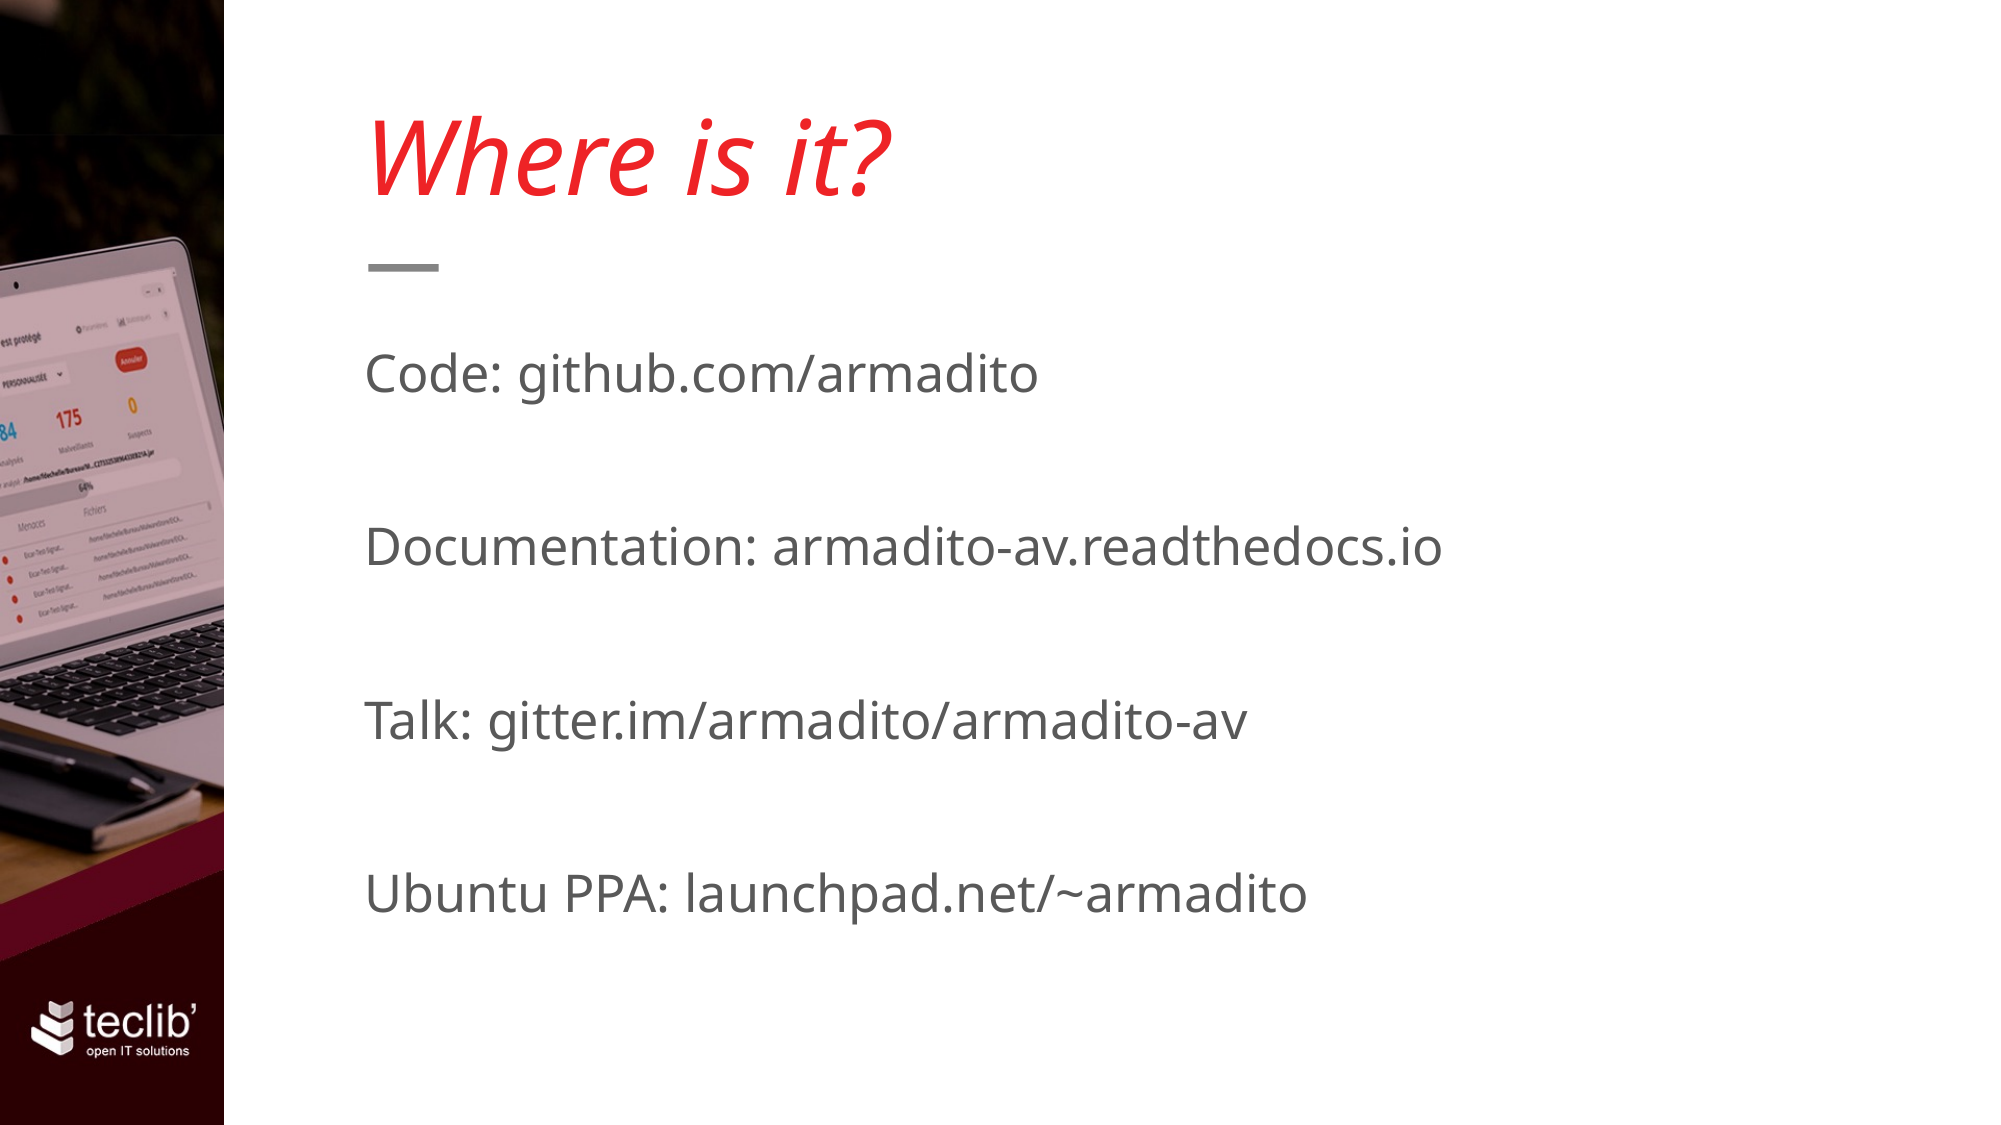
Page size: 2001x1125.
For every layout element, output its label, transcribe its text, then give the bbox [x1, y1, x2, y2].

text_box [368, 264, 439, 272]
list Code: github.com/armadito Documentation: armadito-av.readthedocs.io Talk: gitter.im/armadito/armadito-av Ubuntu PPA: launchpad.net/~armadito [356, 332, 1863, 1047]
title Where is it? [356, 83, 1863, 317]
picture [0, 0, 224, 1125]
